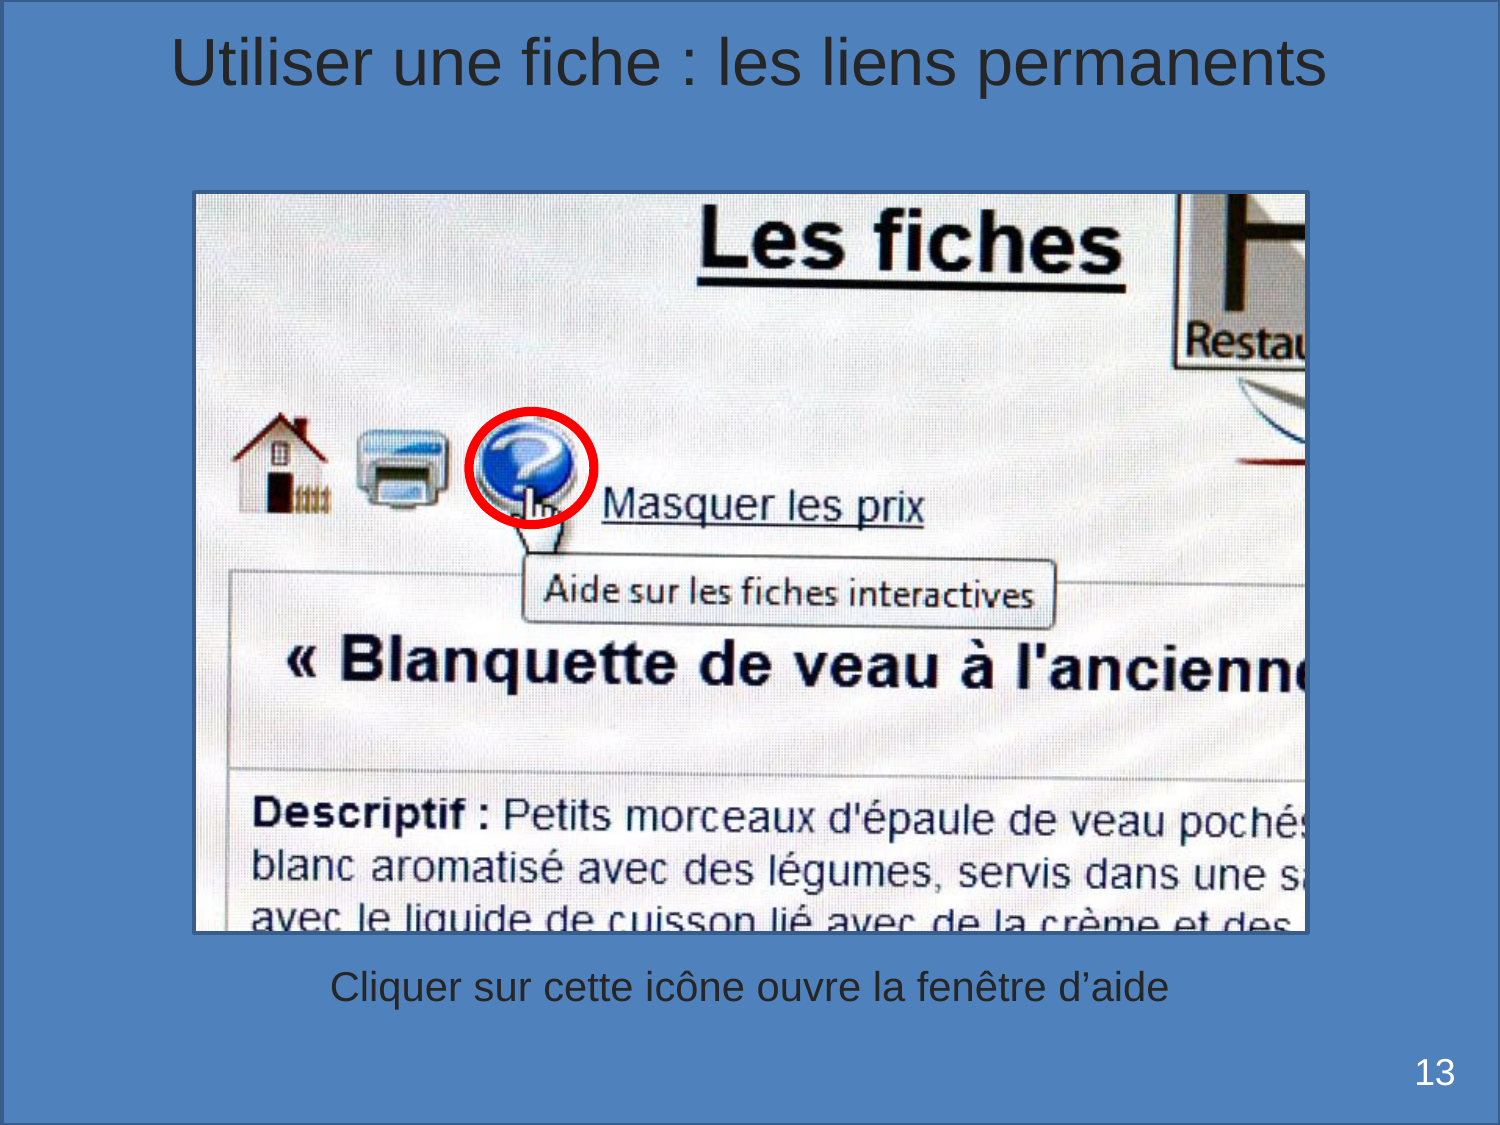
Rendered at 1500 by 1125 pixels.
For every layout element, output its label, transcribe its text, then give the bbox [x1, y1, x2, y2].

text_box Utiliser une fiche : les liens permanents [135, 10, 1365, 138]
subtitle Cliquer sur cette icône ouvre la fenêtre d’aide [135, 952, 1365, 1118]
picture [195, 193, 1307, 932]
text_box <numéro> [1387, 1040, 1483, 1101]
text_box [1, 0, 1500, 1125]
